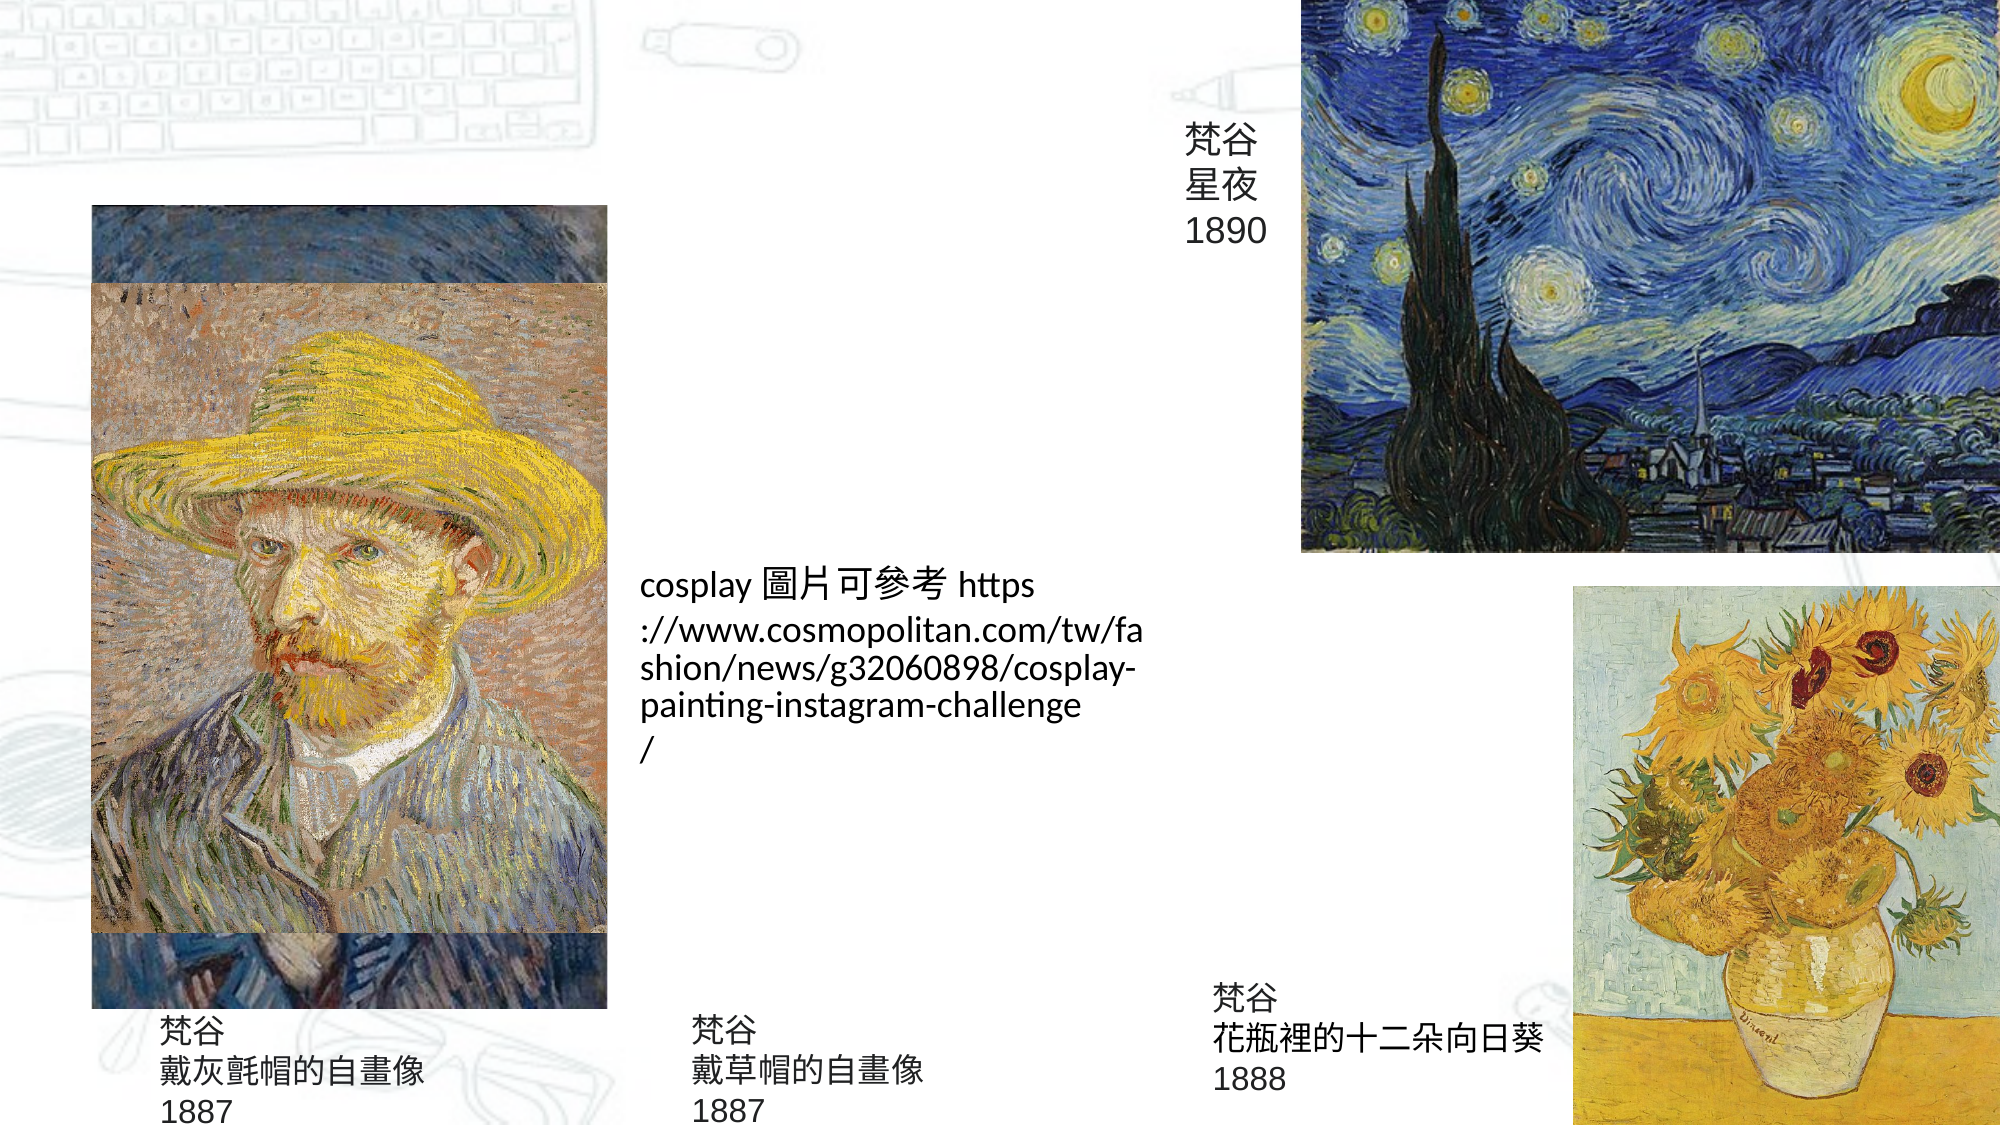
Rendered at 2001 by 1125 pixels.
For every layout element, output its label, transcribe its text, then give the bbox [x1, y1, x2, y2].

picture [1301, 0, 2000, 553]
text_box 梵谷 星夜 1890 [1169, 108, 1368, 258]
picture [1573, 586, 2000, 1125]
text_box 梵谷 戴灰氈帽的自畫像 1887 [145, 1003, 677, 1125]
text_box cosplay圖片可參考https://www.cosmopolitan.com/tw/fashion/news/g32060898/cosplay-painting-instagram-challenge/ [625, 553, 1169, 748]
text_box 梵谷 花瓶裡的十二朵向日葵 1888 [1198, 970, 1574, 1105]
picture [91, 205, 608, 1039]
text_box 梵谷 戴草帽的自畫像 1887 [677, 1002, 1209, 1125]
